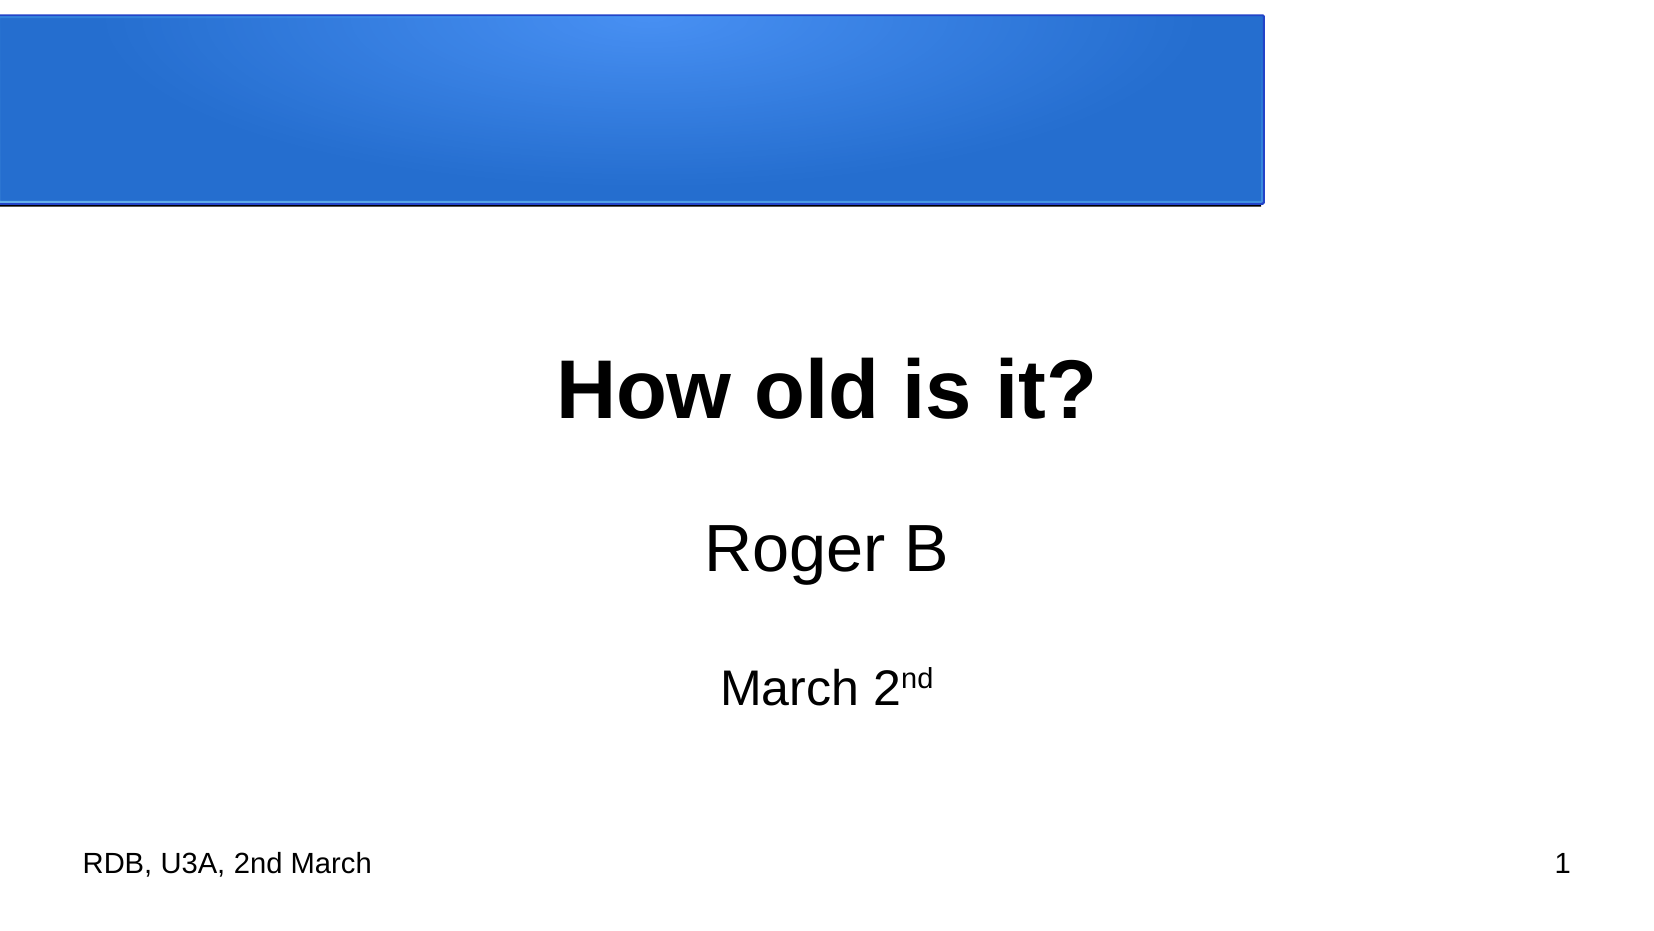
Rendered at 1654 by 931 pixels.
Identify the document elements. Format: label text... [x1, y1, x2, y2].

subtitle How old is it? Roger B March 2nd [147, 271, 1506, 788]
